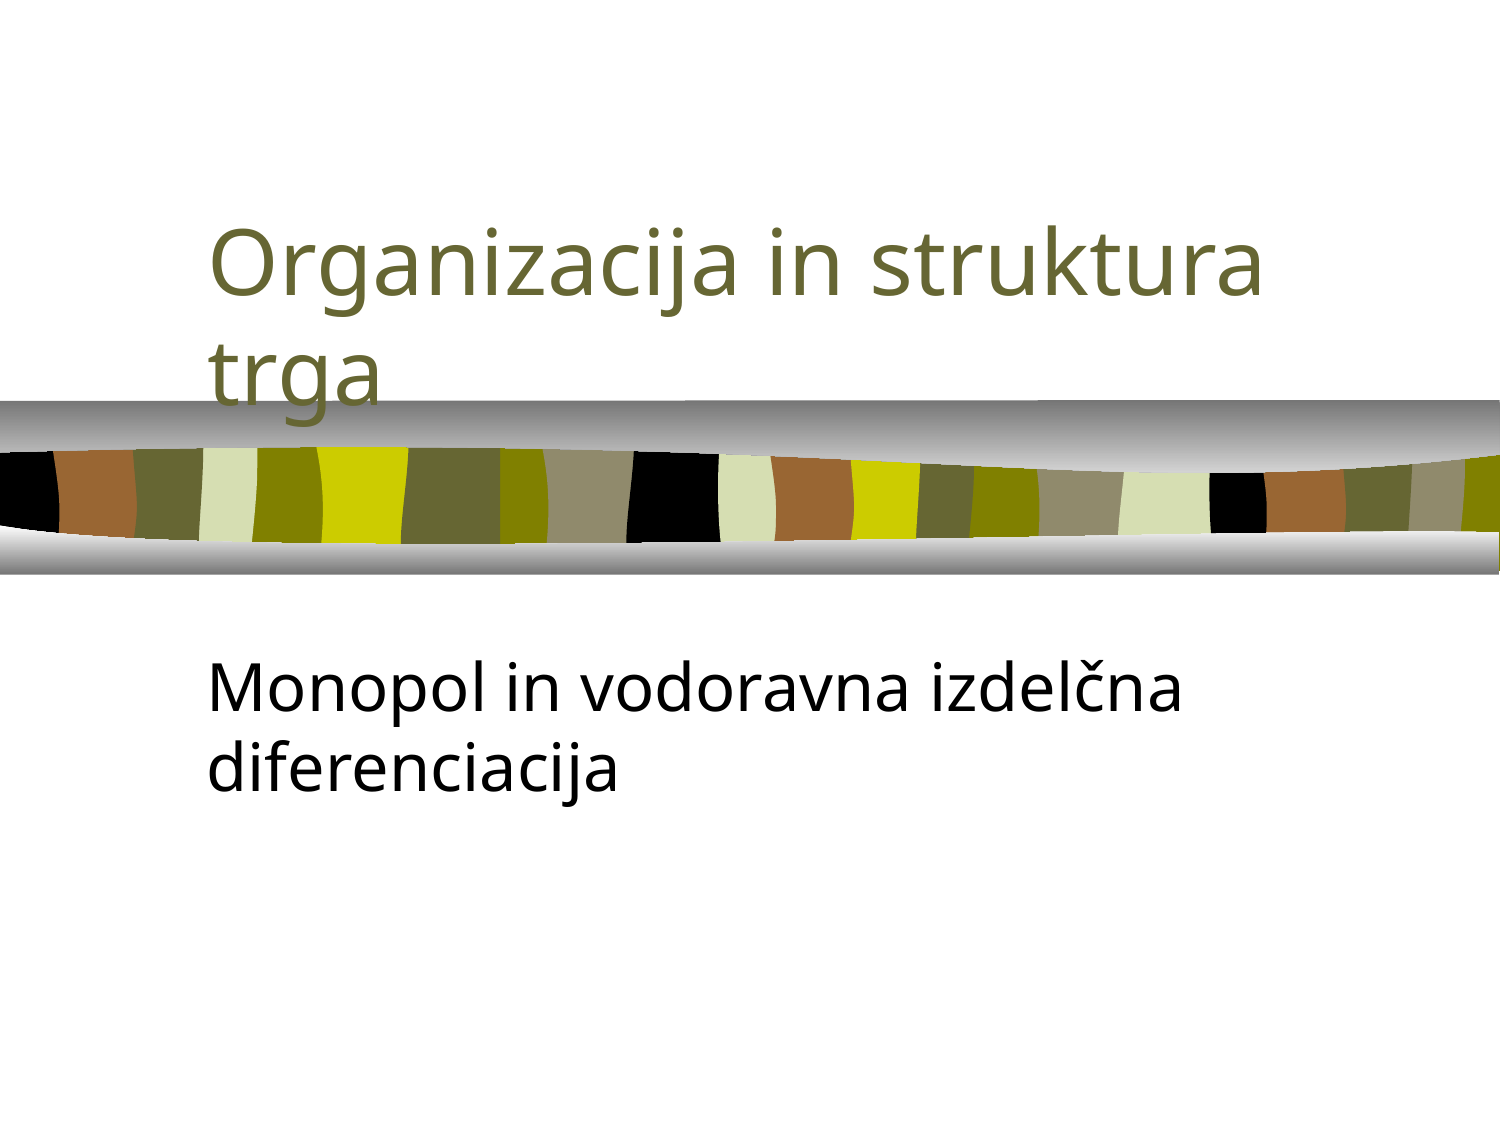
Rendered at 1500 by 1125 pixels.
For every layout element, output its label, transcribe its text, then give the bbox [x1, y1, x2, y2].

title Organizacija in struktura trga [192, 219, 1468, 408]
text_box Monopol in vodoravna izdelčna diferenciacija [191, 637, 1242, 926]
